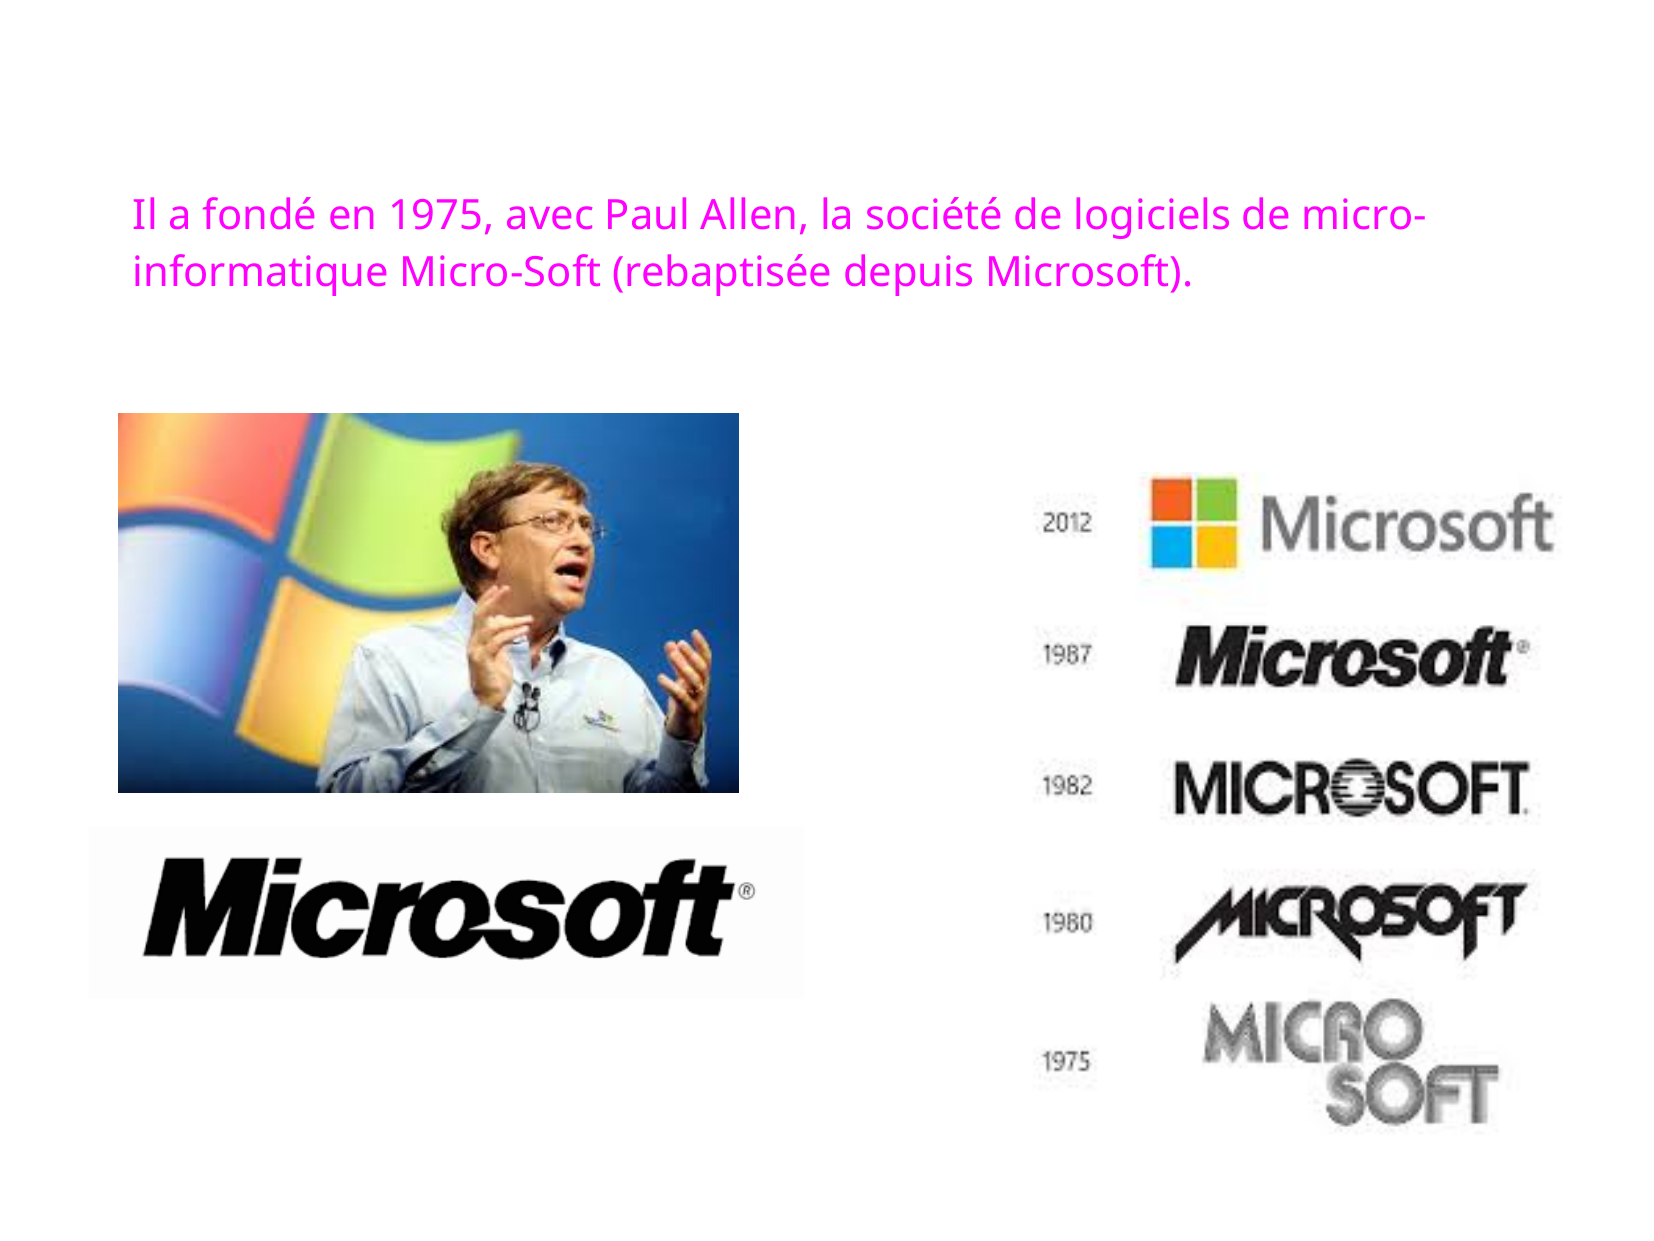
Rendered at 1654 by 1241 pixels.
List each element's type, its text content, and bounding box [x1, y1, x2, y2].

picture [118, 413, 739, 793]
picture [88, 826, 805, 999]
text_box Il a fondé en 1975, avec Paul Allen, la société de logiciels de micro-informatique Micro-Soft (rebaptisée depuis Microsoft). [118, 177, 1506, 361]
picture [1013, 472, 1565, 1139]
